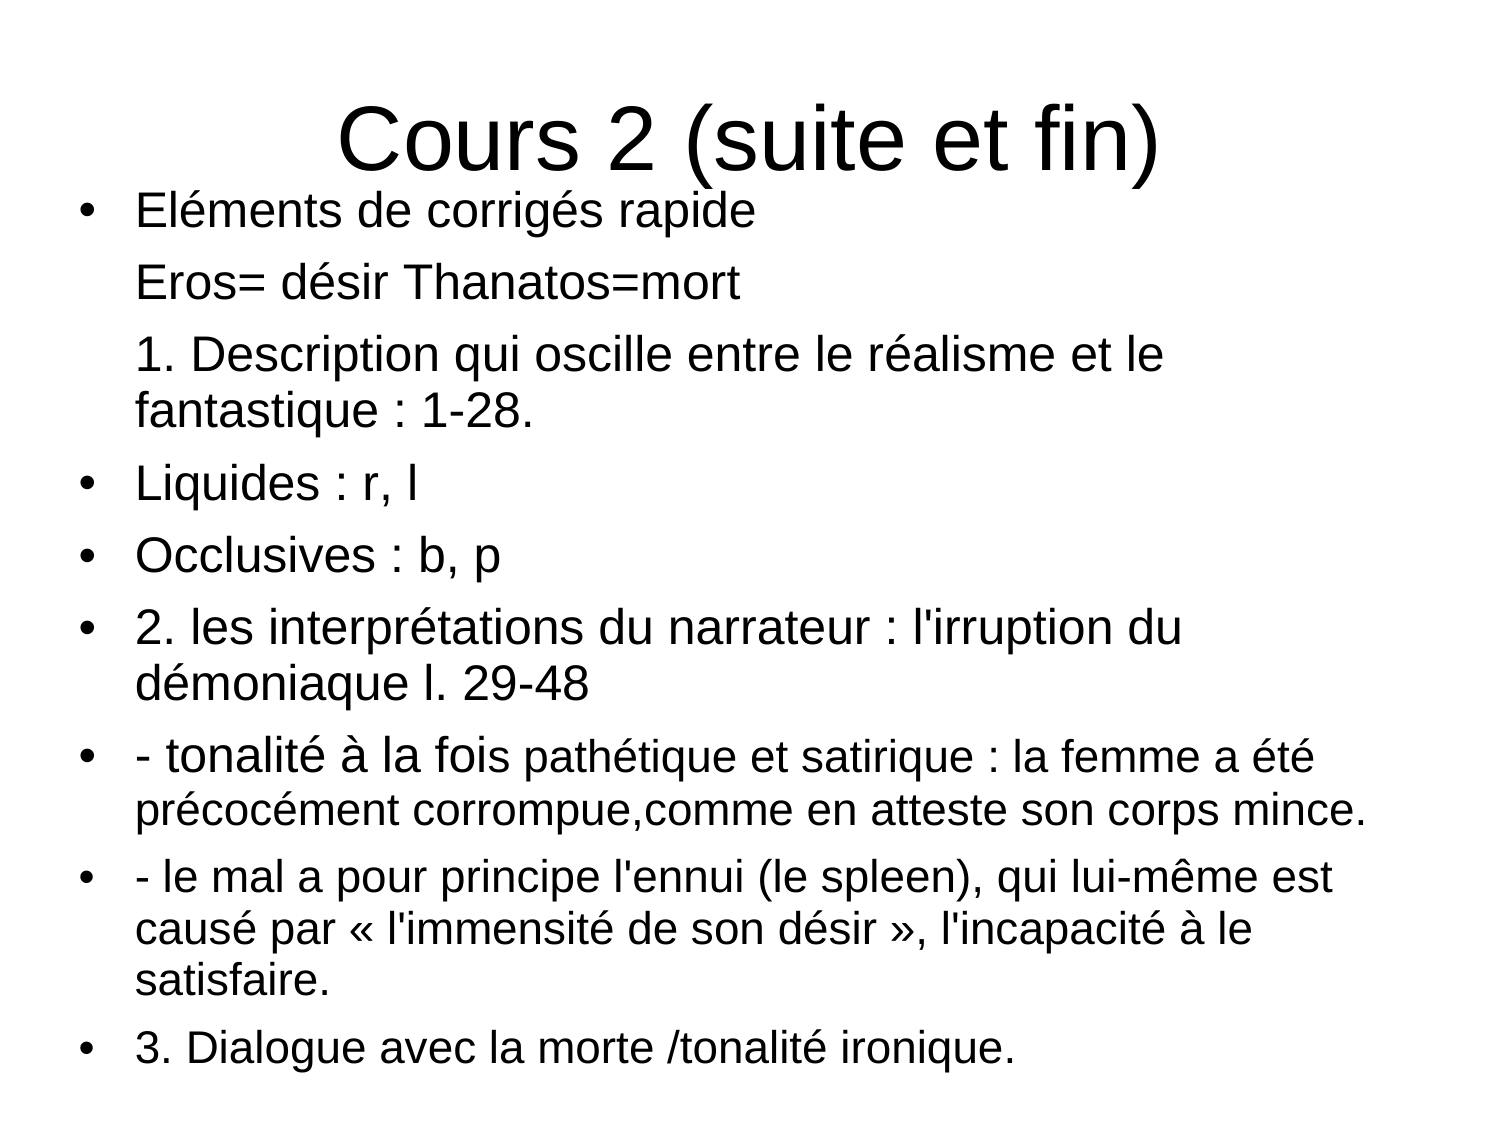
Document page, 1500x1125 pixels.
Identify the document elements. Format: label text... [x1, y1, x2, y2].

title Cours 2 (suite et fin) [75, 21, 1426, 257]
list Eléments de corrigés rapide Eros= désir Thanatos=mort 1. Description qui oscille entre le réalisme et le fantastique : 1-28. Liquides : r, l Occlusives : b, p 2. les interprétations du narrateur : l'irruption du démoniaque l. 29-48 - tonalité à la fois pathétique et satirique : la femme a été précocément corrompue,comme en atteste son corps mince. - le mal a pour principe l'ennui (le spleen), qui lui-même est causé par « l'immensité de son désir », l'incapacité à le satisfaire. 3. Dialogue avec la morte /tonalité ironique. [78, 181, 1429, 1093]
